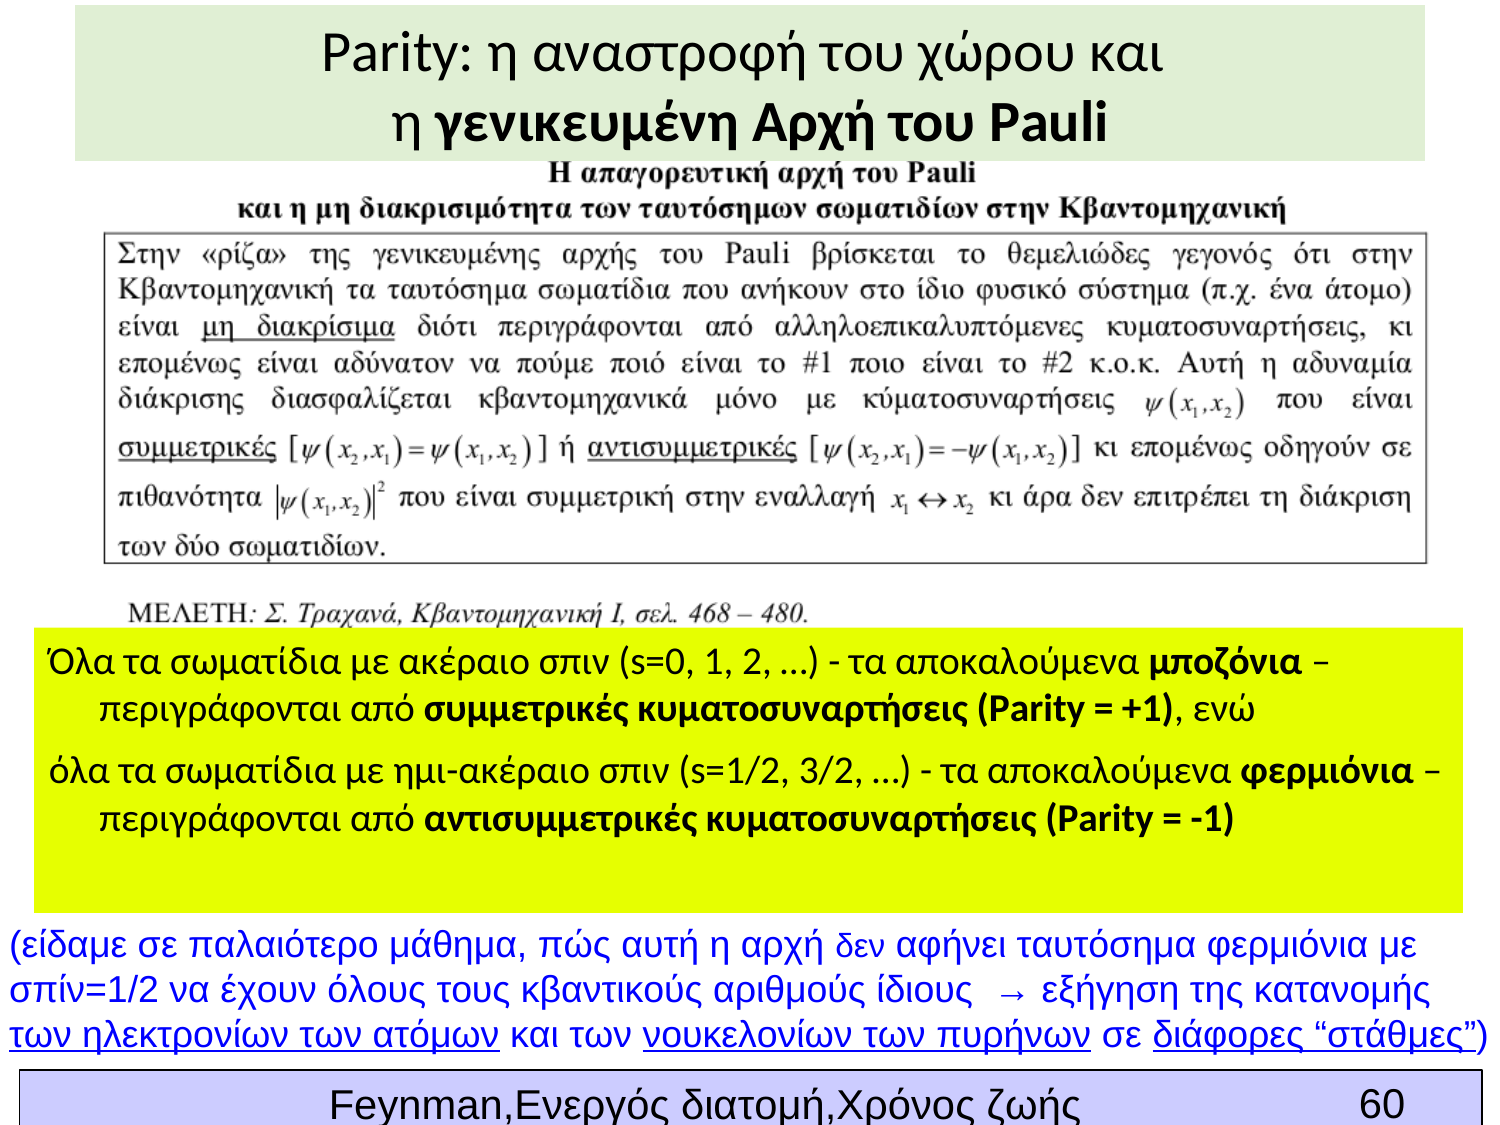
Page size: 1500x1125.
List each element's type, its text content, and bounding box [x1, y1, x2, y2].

title Parity: η αναστροφή του χώρου και η γενικευμένη Αρχή του Pauli [75, 5, 1425, 161]
list Όλα τα σωματίδια με ακέραιο σπιν (s=0, 1, 2, …) - τα αποκαλούμενα μποζόνια – περιγράφονται από συμμετρικές κυματοσυναρτήσεις (Parity = +1), ενώ όλα τα σωματίδια με ημι-ακέραιο σπιν (s=1/2, 3/2, …) - τα αποκαλούμενα φερμιόνια – περιγράφονται από αντισυμμετρικές κυματοσυναρτήσεις (Parity = -1) [34, 627, 1463, 912]
text_box (είδαμε σε παλαιότερο μάθημα, πώς αυτή η αρχή δεν αφήνει ταυτόσημα φερμιόνια με σπίν=1/2 να έχουν όλους τους κβαντικούς αριθμούς ίδιους → εξήγηση της κατανομής των ηλεκτρονίων των ατόμων και των νουκελονίων των πυρήνων σε διάφορες “στάθμες”) [0, 912, 1500, 1063]
picture [77, 144, 1444, 627]
